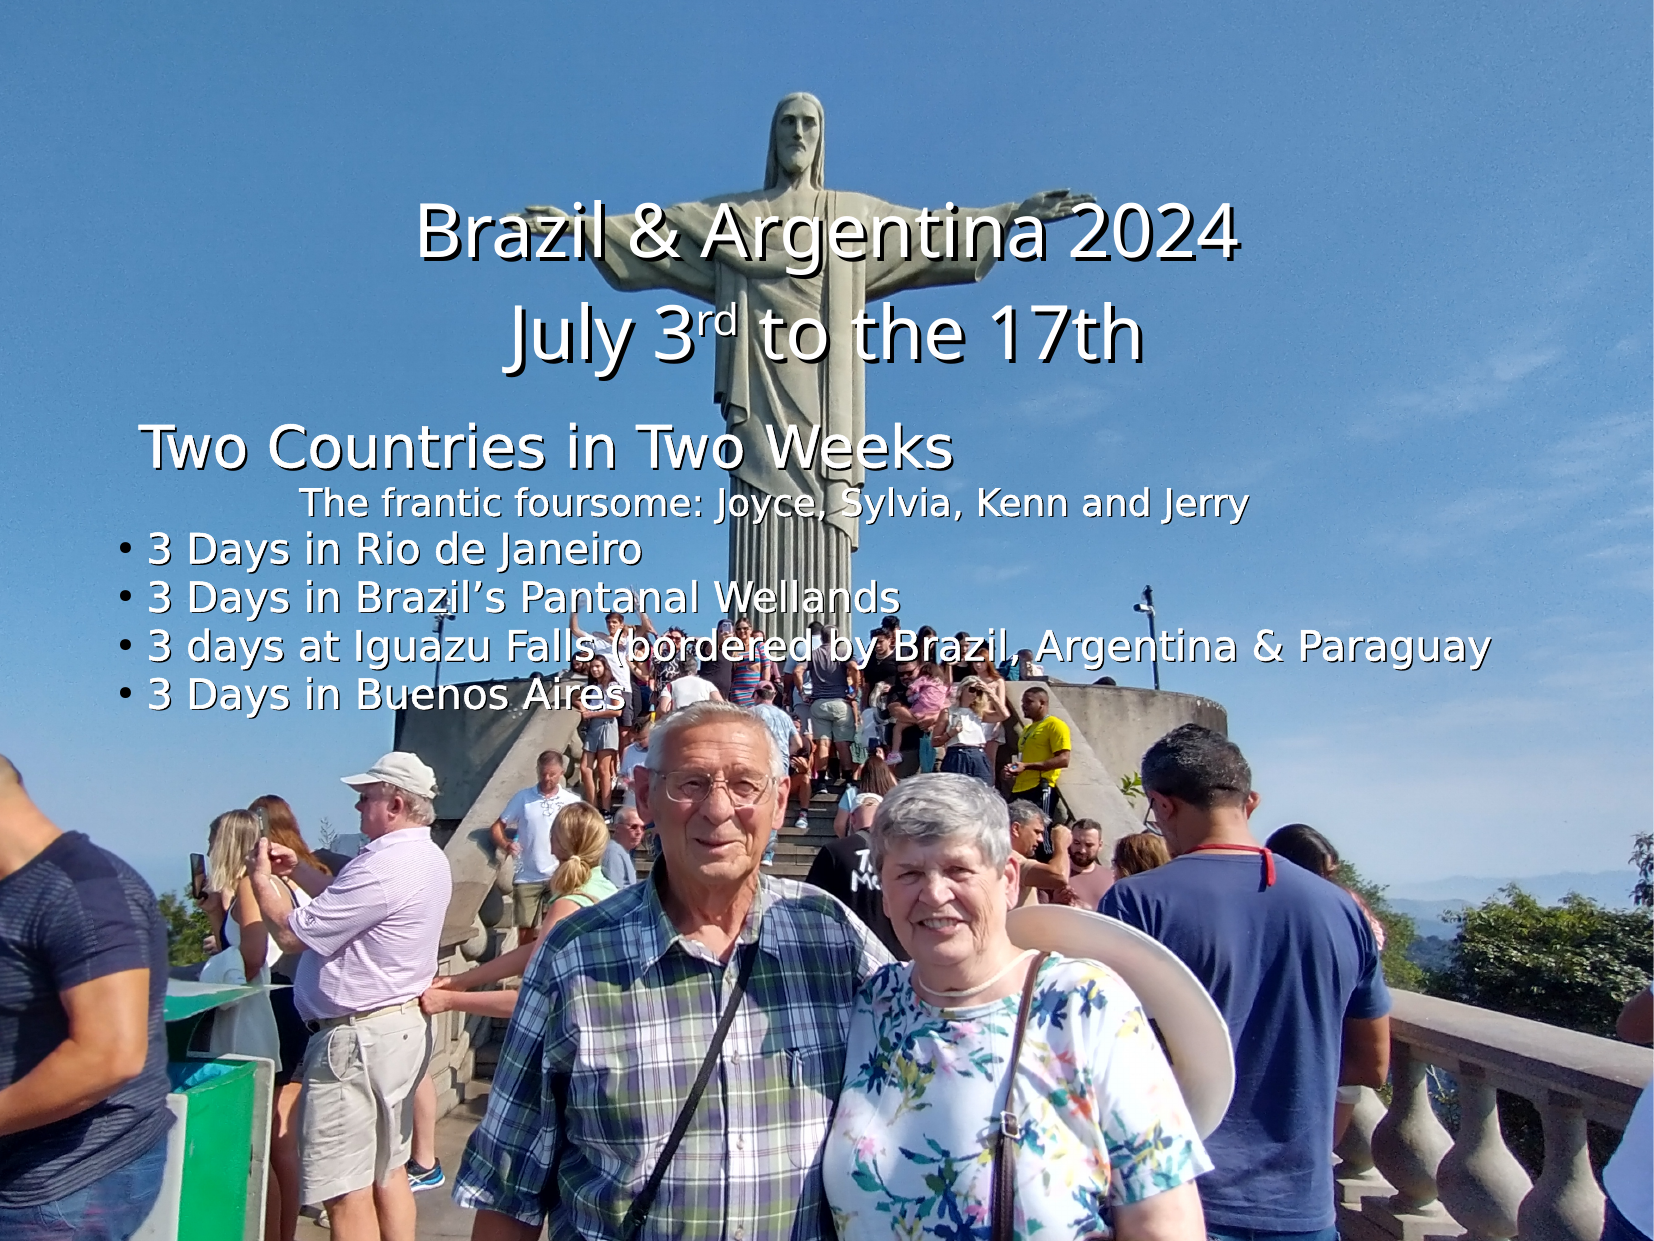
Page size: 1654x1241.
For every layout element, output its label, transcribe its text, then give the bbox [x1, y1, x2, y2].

subtitle Two Countries in Two Weeks The frantic foursome: Joyce, Sylvia, Kenn and Jerry 3 Days in Rio de Janeiro 3 Days in Brazil’s Pantanal Wellands 3 days at Iguazu Falls (bordered by Brazil, Argentina & Paraguay 3 Days in Buenos Aires [118, 413, 1536, 1241]
title Brazil & Argentina 2024 July 3rd to the 17th [59, 177, 1595, 382]
picture [0, 0, 1654, 1241]
